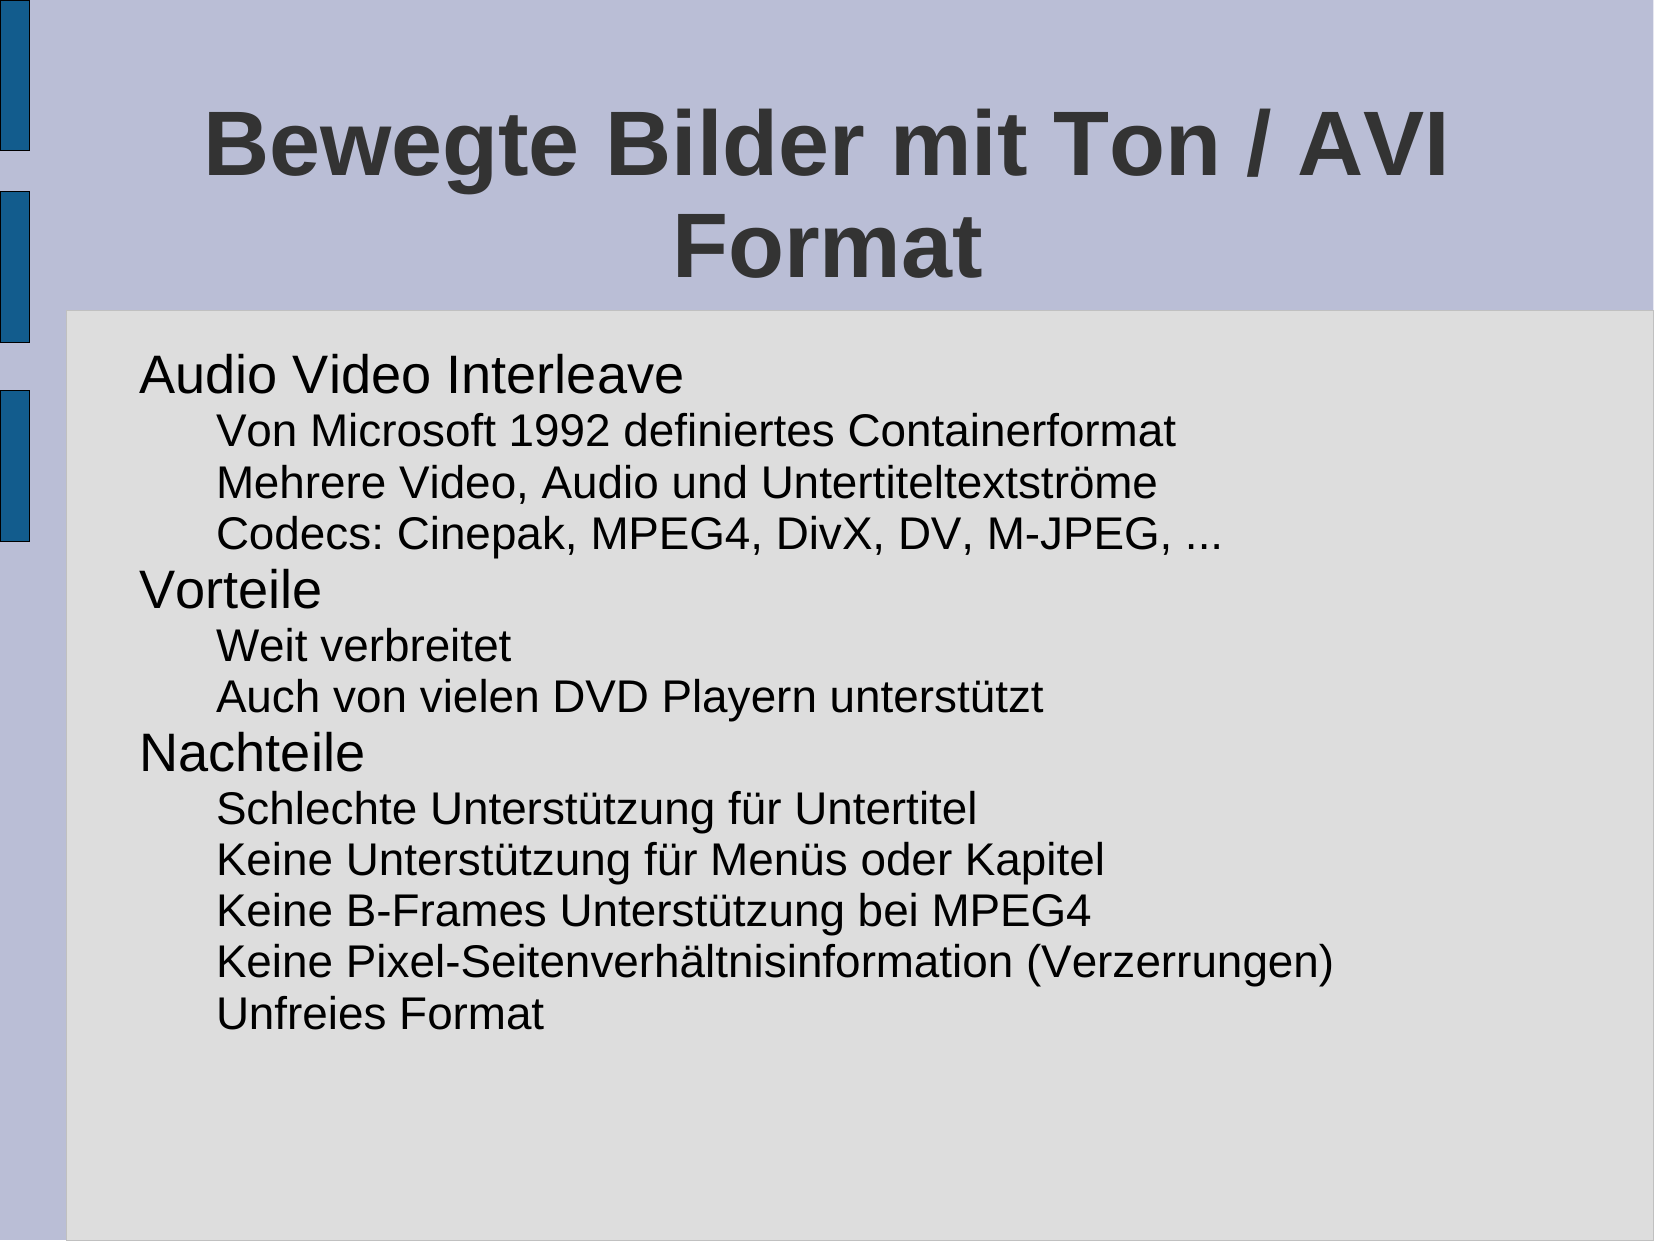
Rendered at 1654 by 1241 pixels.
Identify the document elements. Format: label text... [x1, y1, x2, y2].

title Bewegte Bilder mit Ton / AVI Format [121, 87, 1534, 302]
list Audio Video Interleave Von Microsoft 1992 definiertes Containerformat Mehrere Video, Audio und Untertiteltextströme Codecs: Cinepak, MPEG4, DivX, DV, M-JPEG, ... Vorteile Weit verbreitet Auch von vielen DVD Playern unterstützt Nachteile Schlechte Unterstützung für Untertitel Keine Unterstützung für Menüs oder Kapitel Keine B-Frames Unterstützung bei MPEG4 Keine Pixel-Seitenverhältnisinformation (Verzerrungen) Unfreies Format [121, 344, 1534, 1112]
